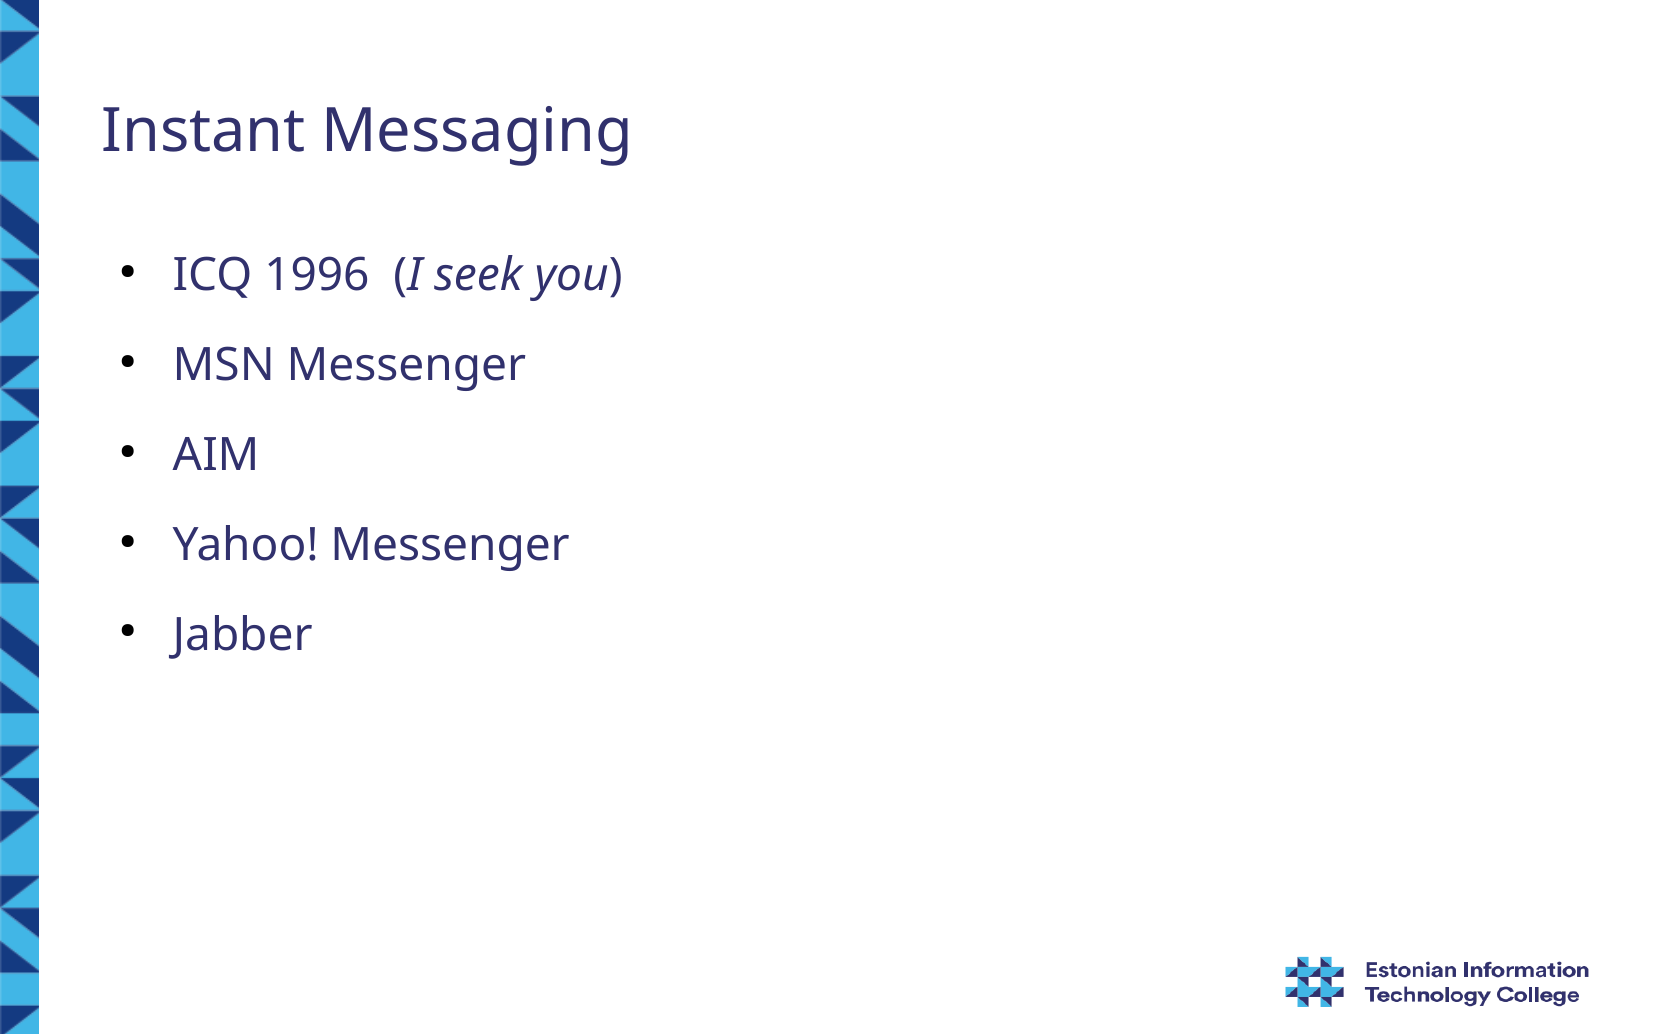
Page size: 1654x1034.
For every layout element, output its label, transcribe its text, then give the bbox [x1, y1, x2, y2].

list ICQ 1996 (I seek you) MSN Messenger AIM Yahoo! Messenger Jabber [101, 241, 1591, 924]
title Instant Messaging [101, 41, 1224, 214]
